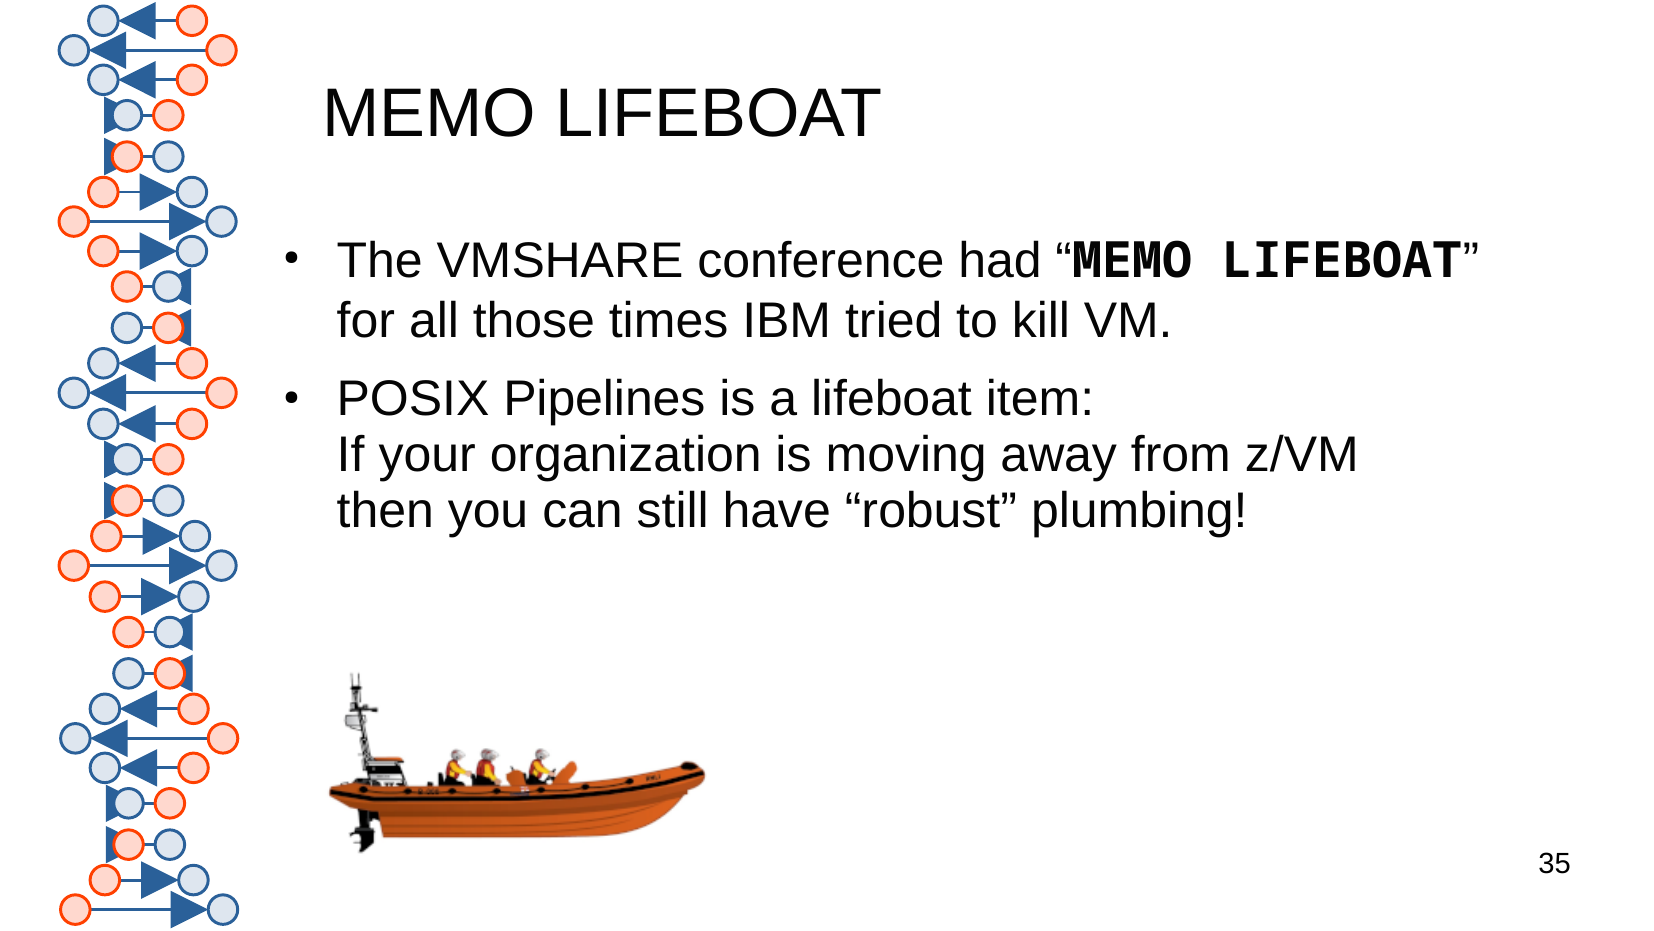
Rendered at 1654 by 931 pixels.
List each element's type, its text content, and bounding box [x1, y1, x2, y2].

title MEMO LIFEBOAT [265, 35, 1595, 189]
picture [317, 639, 713, 863]
list The VMSHARE conference had “MEMO LIFEBOAT” for all those times IBM tried to kill VM. POSIX Pipelines is a lifeboat item: If your organization is moving away from z/VM then you can still have “robust” plumbing! [265, 224, 1595, 764]
